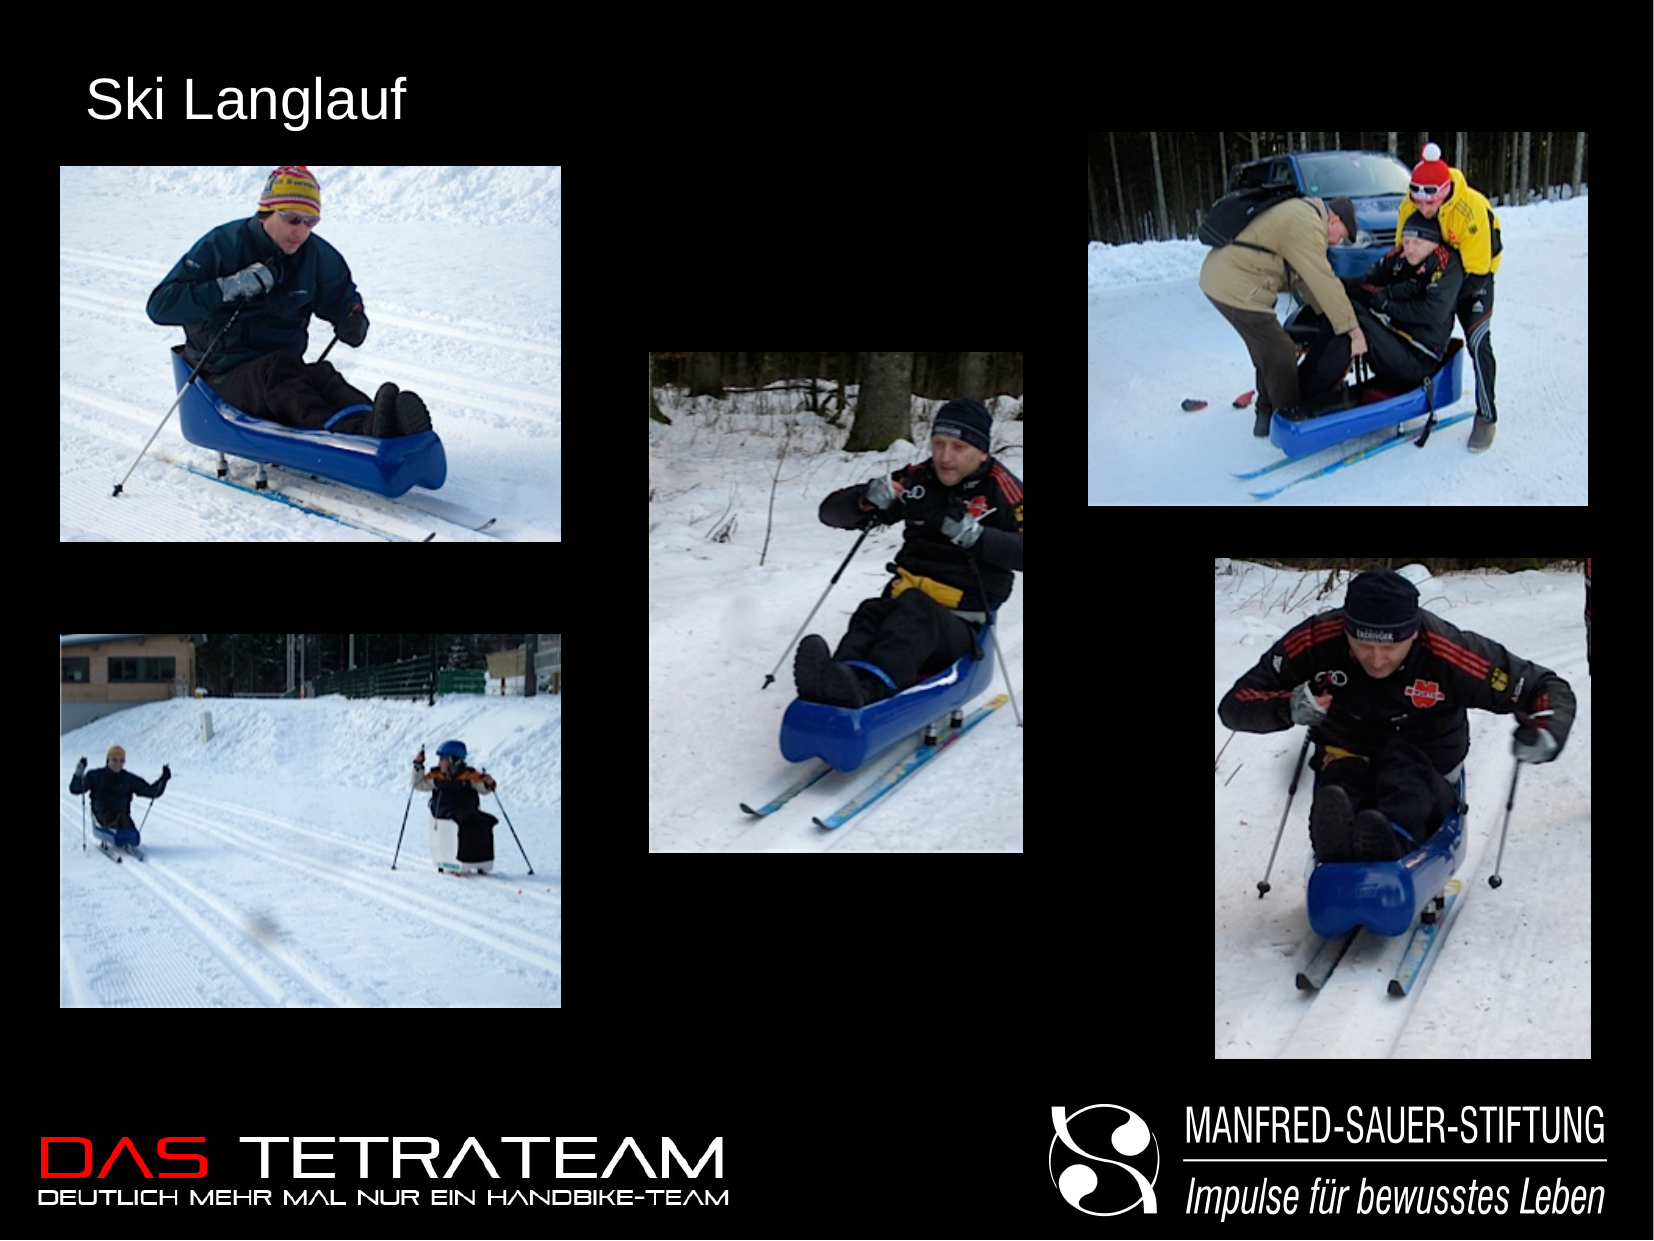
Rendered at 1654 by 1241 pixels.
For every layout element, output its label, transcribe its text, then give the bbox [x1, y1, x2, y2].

picture [1215, 558, 1591, 1059]
picture [60, 166, 561, 542]
text_box Ski Langlauf [70, 59, 1170, 139]
picture [1049, 1104, 1607, 1222]
picture [16, 1121, 762, 1216]
picture [649, 352, 1023, 853]
picture [60, 634, 561, 1008]
picture [1088, 132, 1588, 506]
